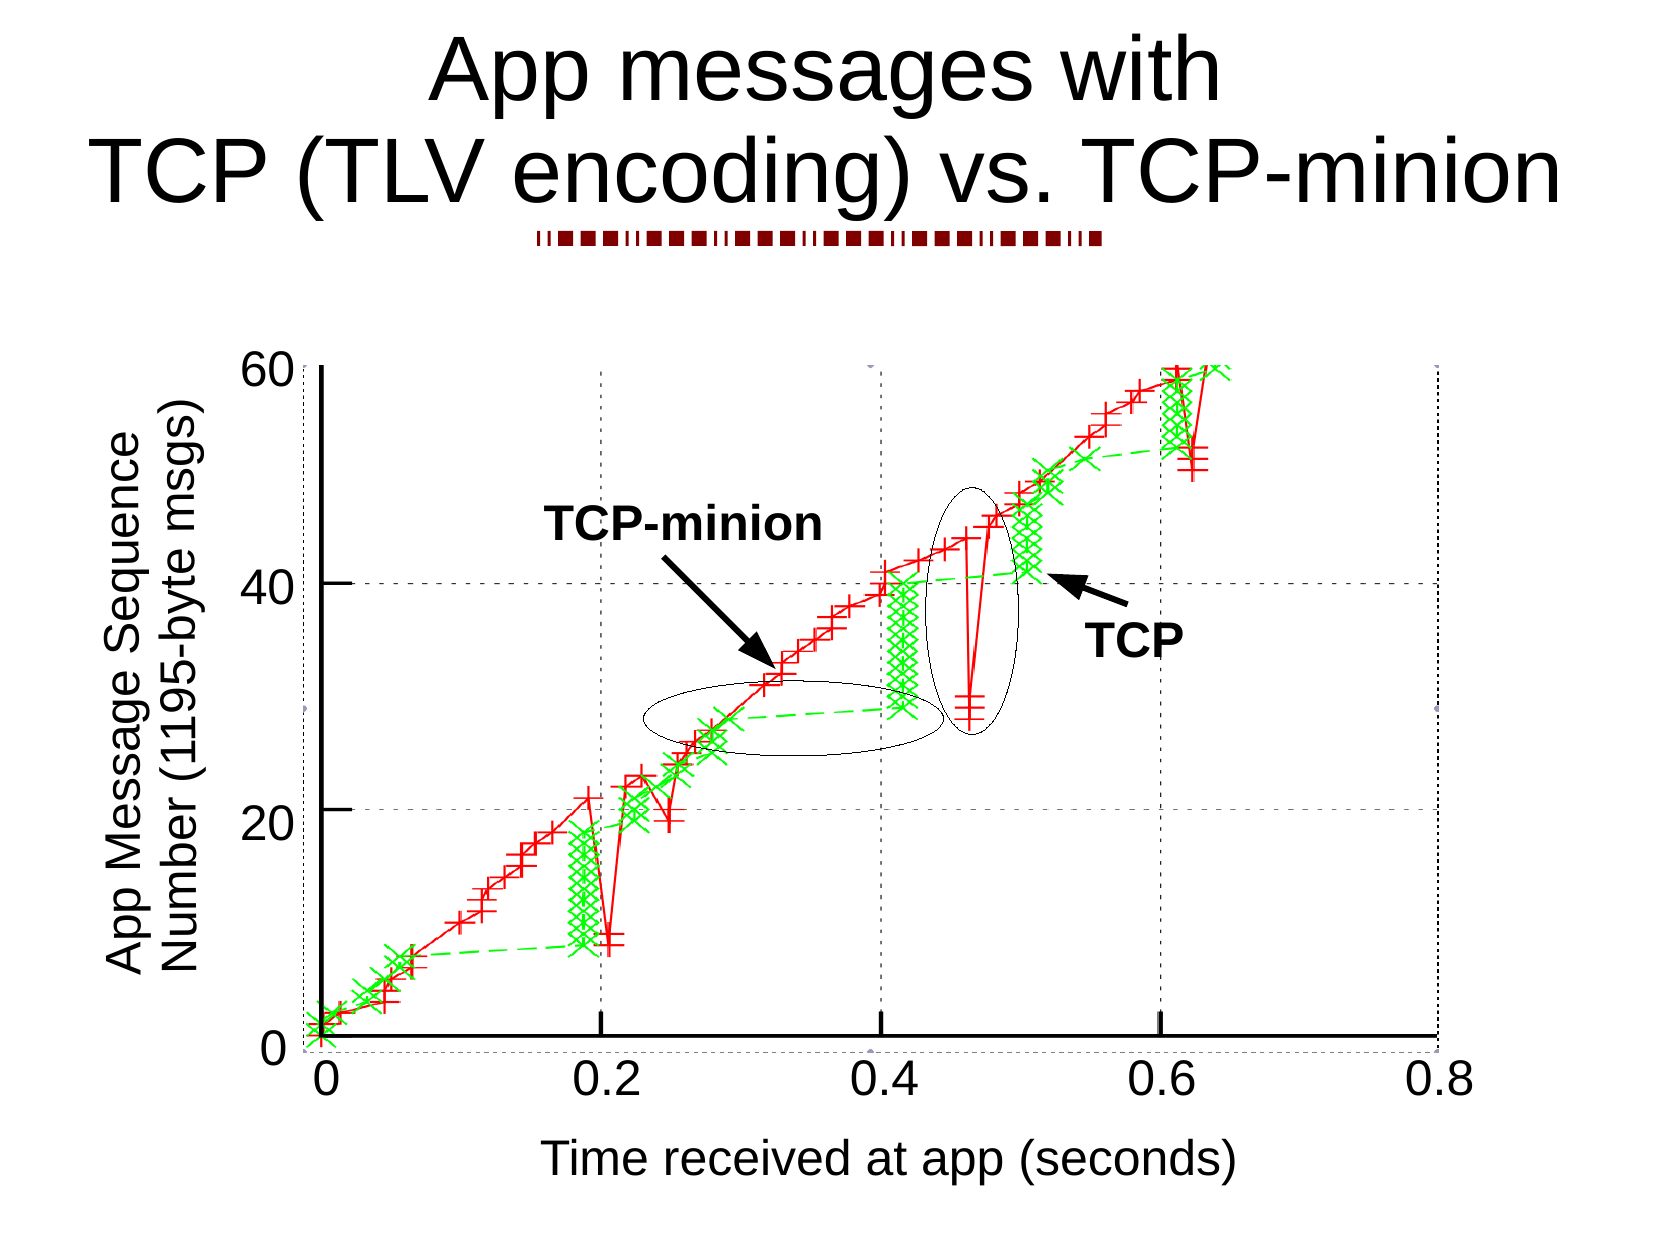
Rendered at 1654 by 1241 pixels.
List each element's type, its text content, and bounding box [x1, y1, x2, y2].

text_box TCP [1069, 604, 1220, 676]
picture [303, 365, 1439, 1053]
text_box 0.2 [557, 1042, 676, 1114]
text_box 40 [225, 551, 320, 623]
text_box TCP-minion [528, 487, 904, 559]
text_box 0.6 [1112, 1042, 1231, 1114]
text_box 0 [244, 1012, 320, 1084]
text_box 0.4 [835, 1042, 953, 1114]
title App messages with TCP (TLV encoding) vs. TCP-minion [82, 17, 1571, 223]
text_box Time received at app (seconds) [525, 1122, 1276, 1194]
text_box 20 [225, 788, 320, 859]
text_box 0 [297, 1042, 373, 1114]
text_box App Message Sequence Number (1195-byte msgs) [84, 351, 223, 991]
text_box 60 [225, 333, 320, 405]
text_box 0.8 [1390, 1042, 1508, 1114]
